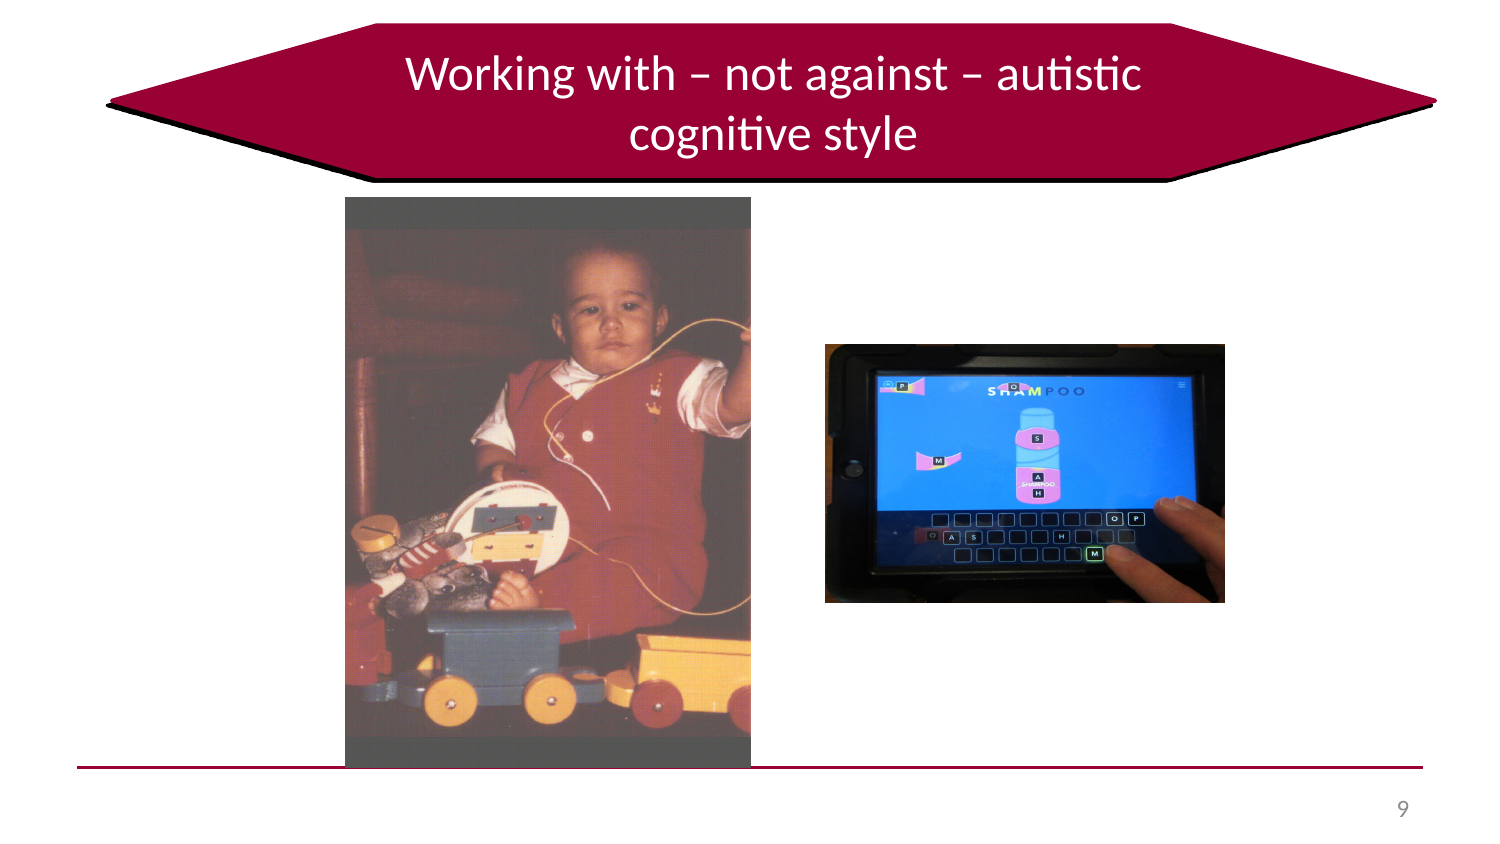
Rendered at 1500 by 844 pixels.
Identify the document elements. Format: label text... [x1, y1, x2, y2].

picture [345, 197, 751, 768]
picture [825, 344, 1225, 603]
text_box Working with – not against – autistic cognitive style [112, 25, 1436, 176]
slide_number <number> [1074, 785, 1425, 830]
